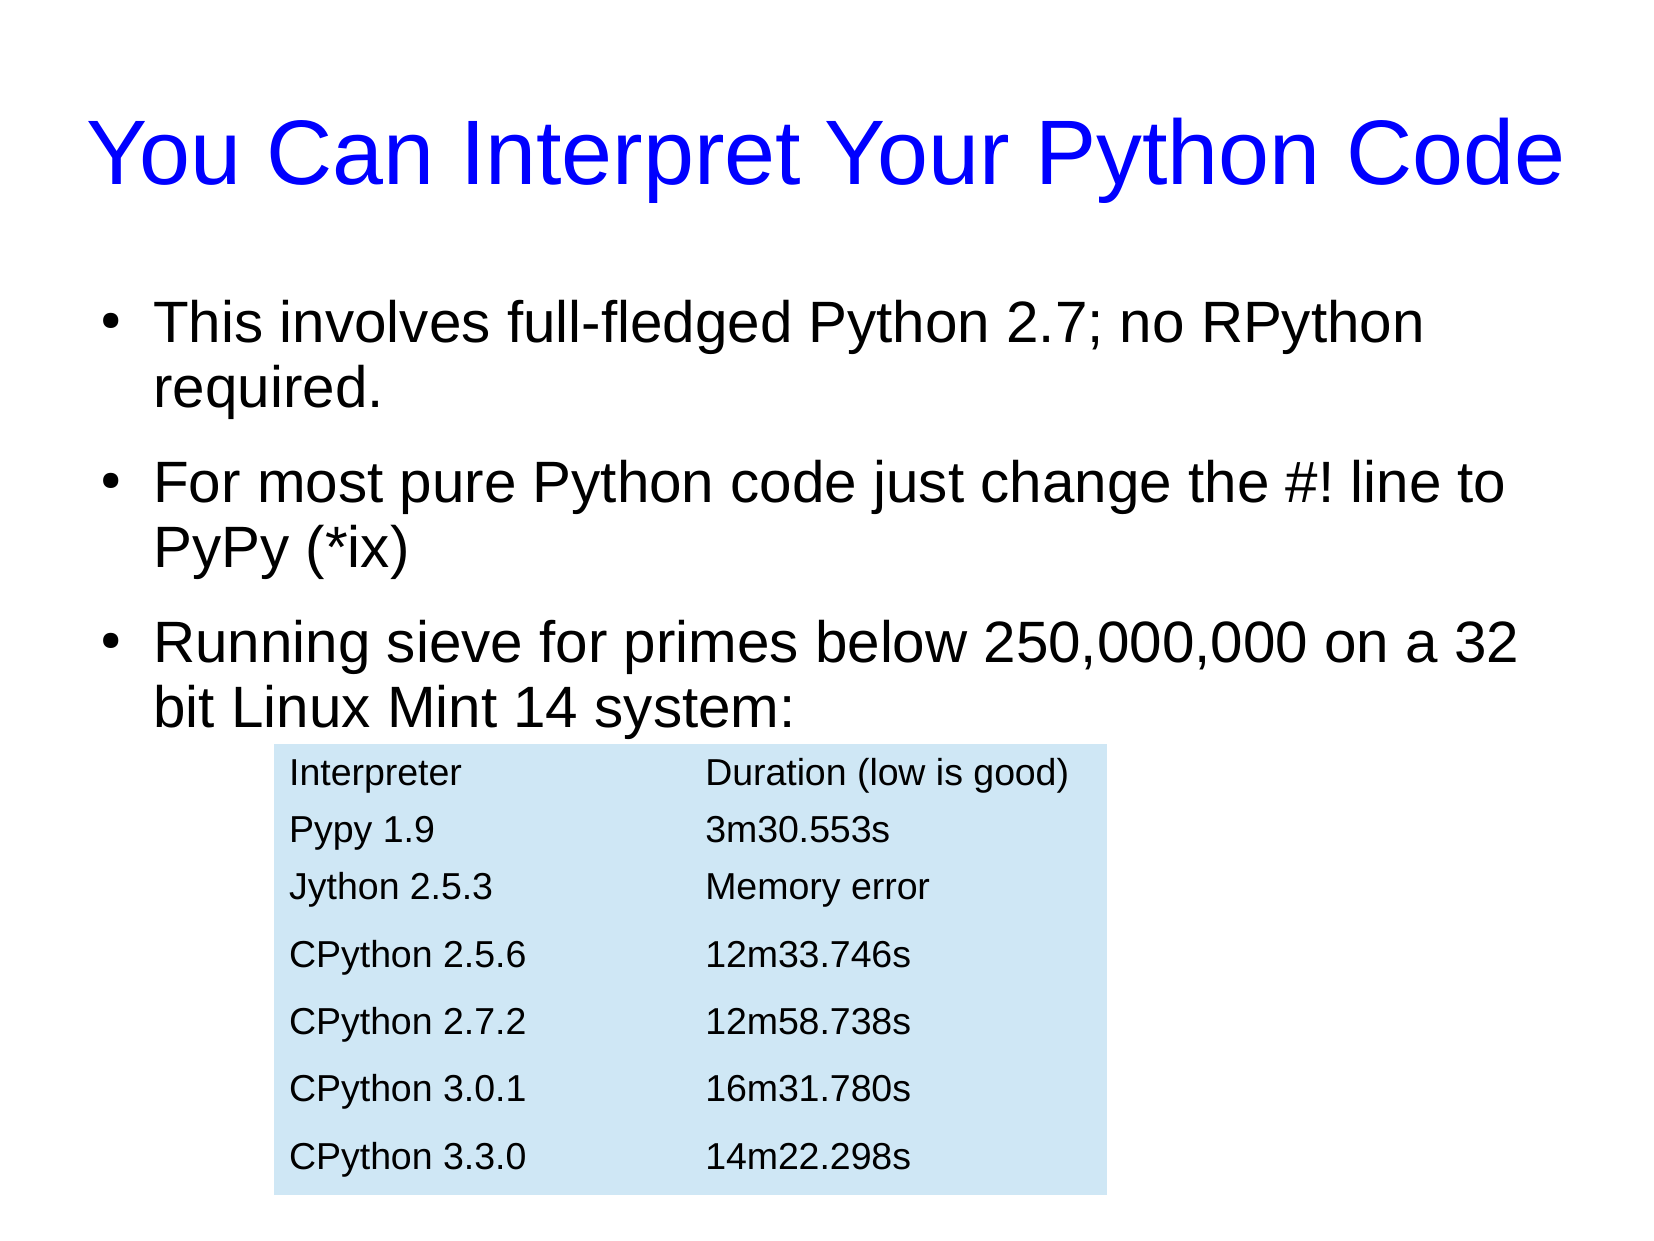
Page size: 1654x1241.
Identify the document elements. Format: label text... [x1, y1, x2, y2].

table_cell 12m58.738s [691, 993, 1107, 1060]
table_cell 16m31.780s [691, 1060, 1107, 1128]
table_cell CPython 3.0.1 [274, 1060, 691, 1128]
list This involves full-fledged Python 2.7; no RPython required. For most pure Python code just change the #! line to PyPy (*ix) Running sieve for primes below 250,000,000 on a 32 bit Linux Mint 14 system: [82, 290, 1538, 1010]
table_cell 14m22.298s [691, 1128, 1107, 1195]
table_header Interpreter [274, 744, 691, 801]
table_cell CPython 2.5.6 [274, 926, 691, 993]
table_cell CPython 2.7.2 [274, 993, 691, 1060]
table_cell 12m33.746s [691, 926, 1107, 993]
table_cell Pypy 1.9 [274, 801, 691, 858]
table_cell 3m30.553s [691, 801, 1107, 858]
table_header Duration (low is good) [691, 744, 1107, 801]
table_cell Jython 2.5.3 [274, 858, 691, 926]
title You Can Interpret Your Python Code [82, 49, 1571, 257]
table_cell CPython 3.3.0 [274, 1128, 691, 1195]
table_cell Memory error [691, 858, 1107, 926]
